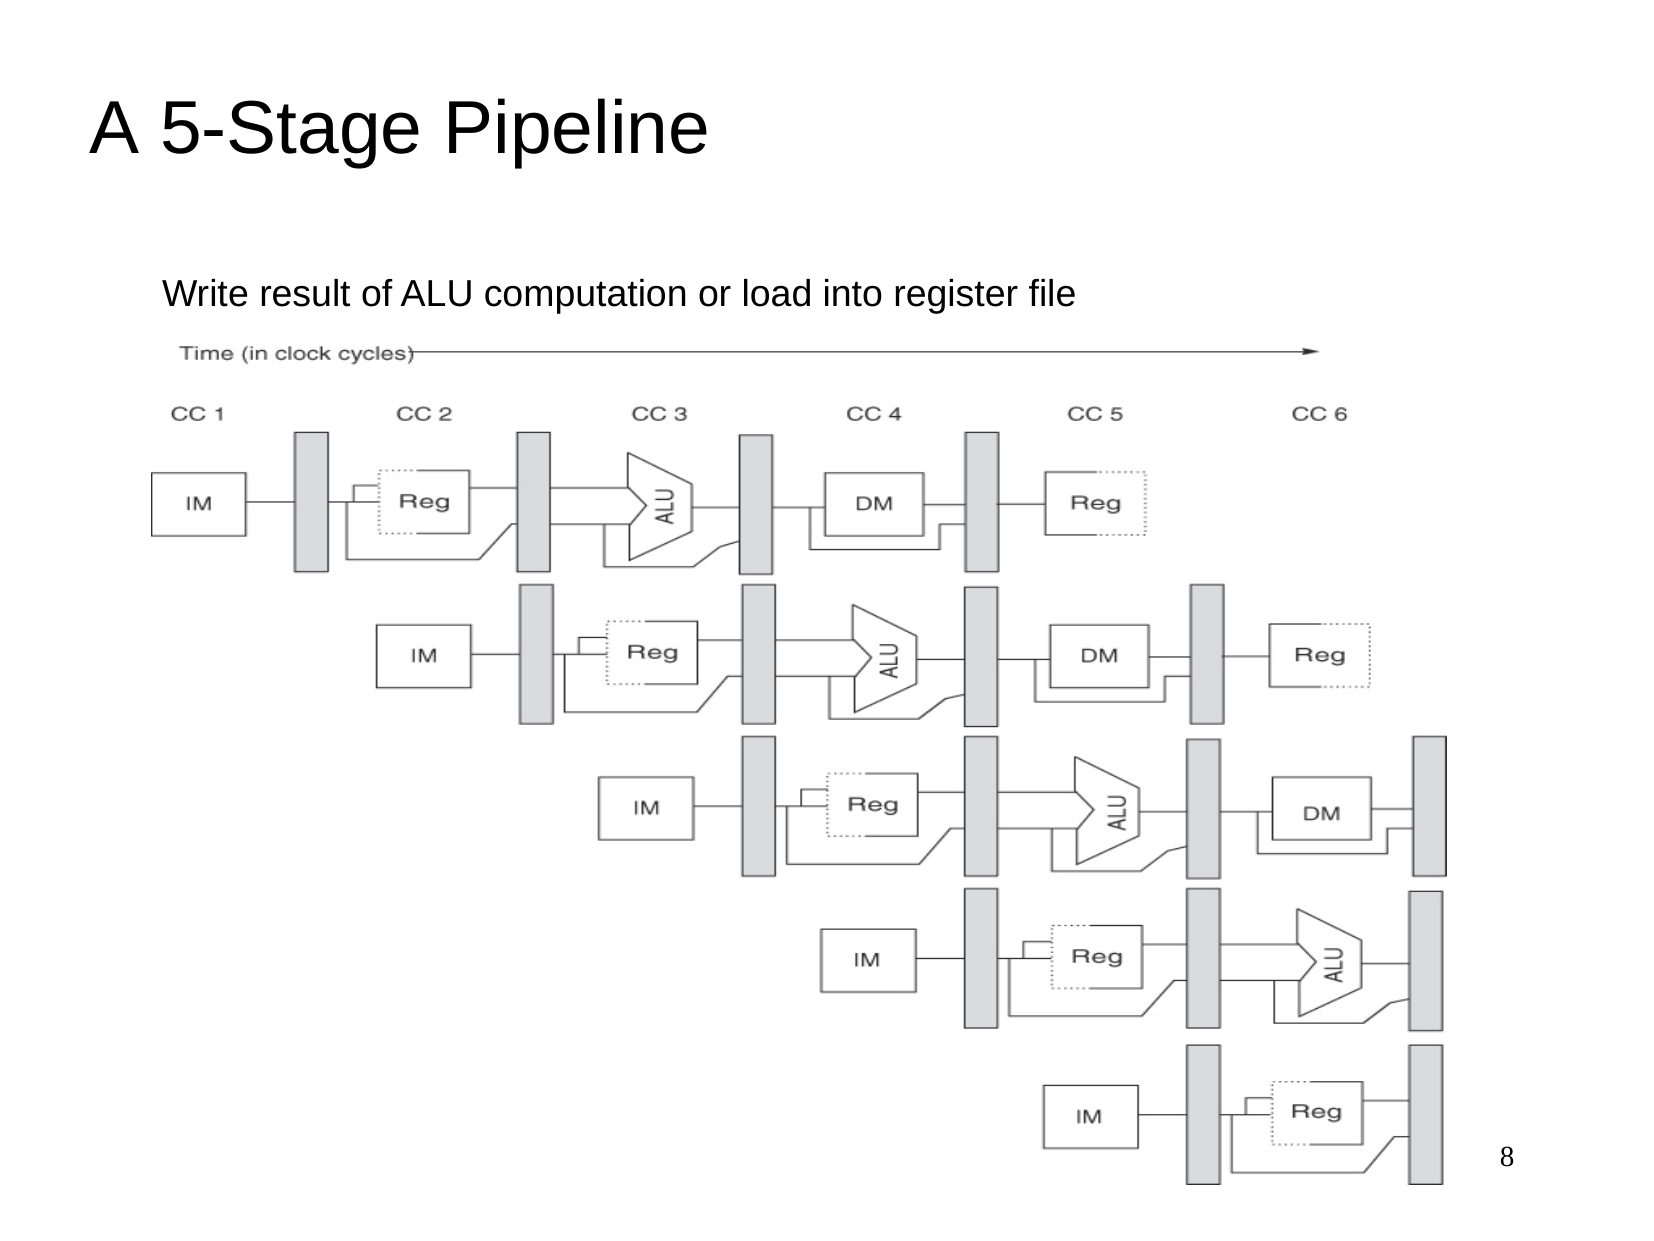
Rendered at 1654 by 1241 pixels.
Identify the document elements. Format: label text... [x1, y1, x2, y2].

text_box <number> [1184, 1129, 1530, 1213]
text_box A 5-Stage Pipeline [74, 71, 727, 177]
picture [151, 344, 1447, 1186]
text_box Write result of ALU computation or load into register file [147, 261, 1092, 323]
